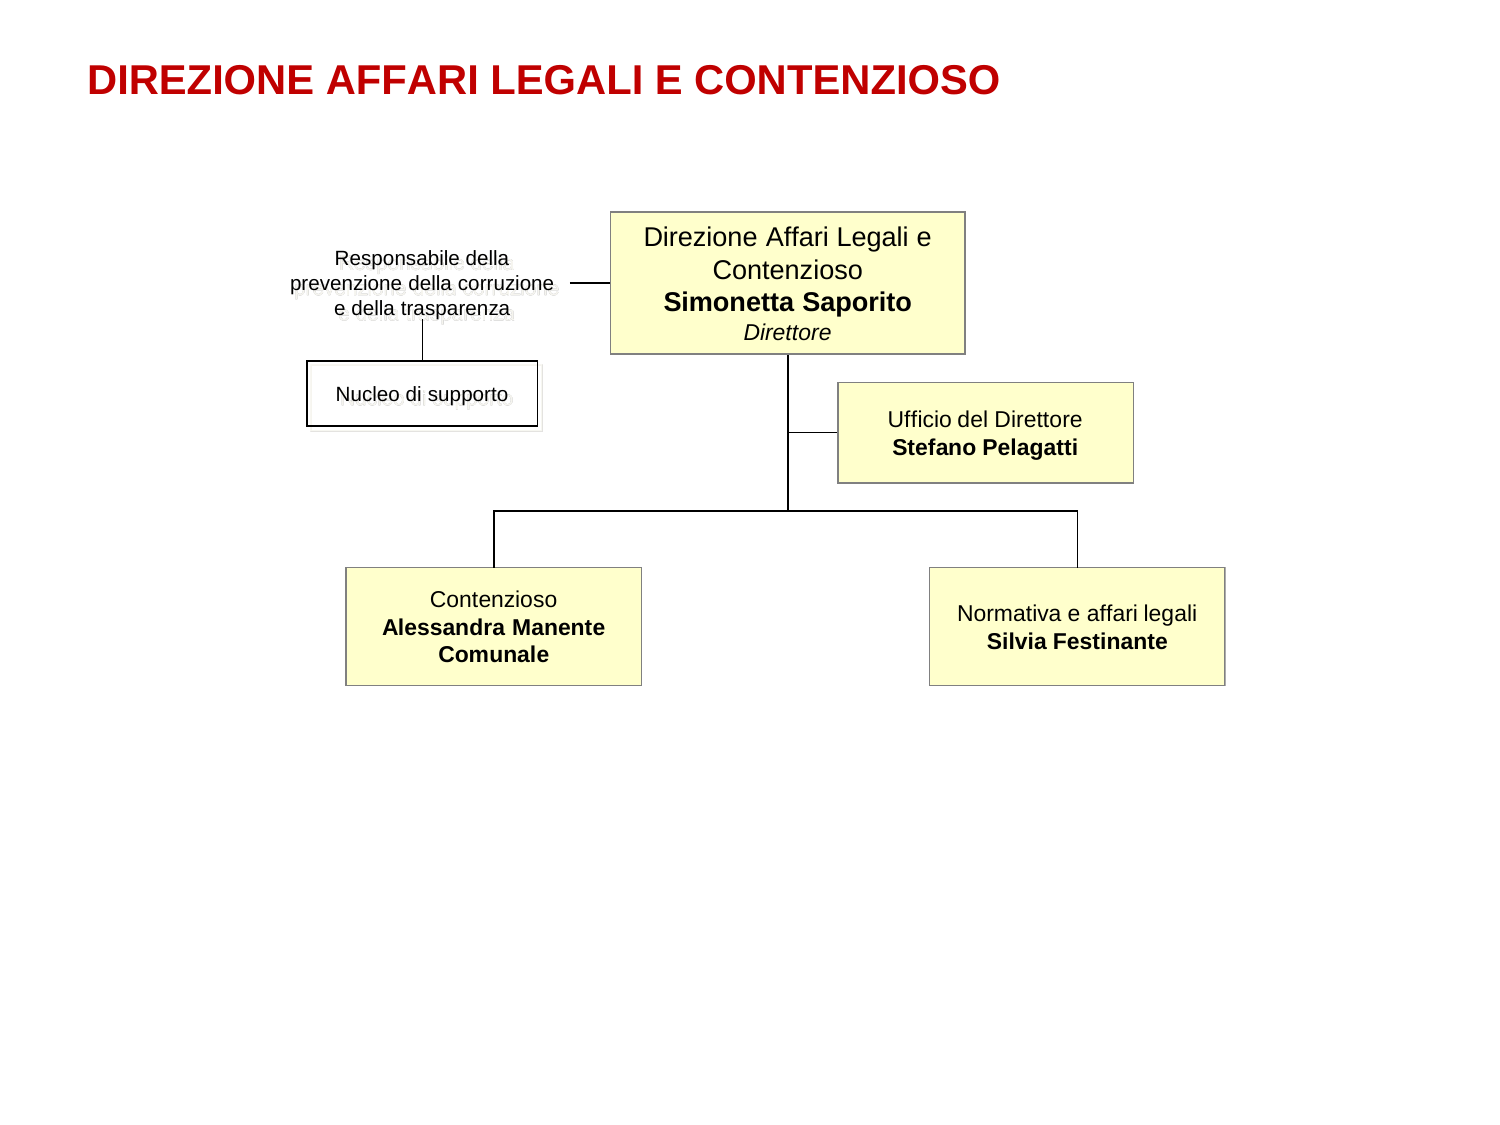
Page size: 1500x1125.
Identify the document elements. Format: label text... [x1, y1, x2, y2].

text_box DIREZIONE AFFARI LEGALI E CONTENZIOSO [72, 45, 1462, 128]
picture [274, 211, 1226, 687]
